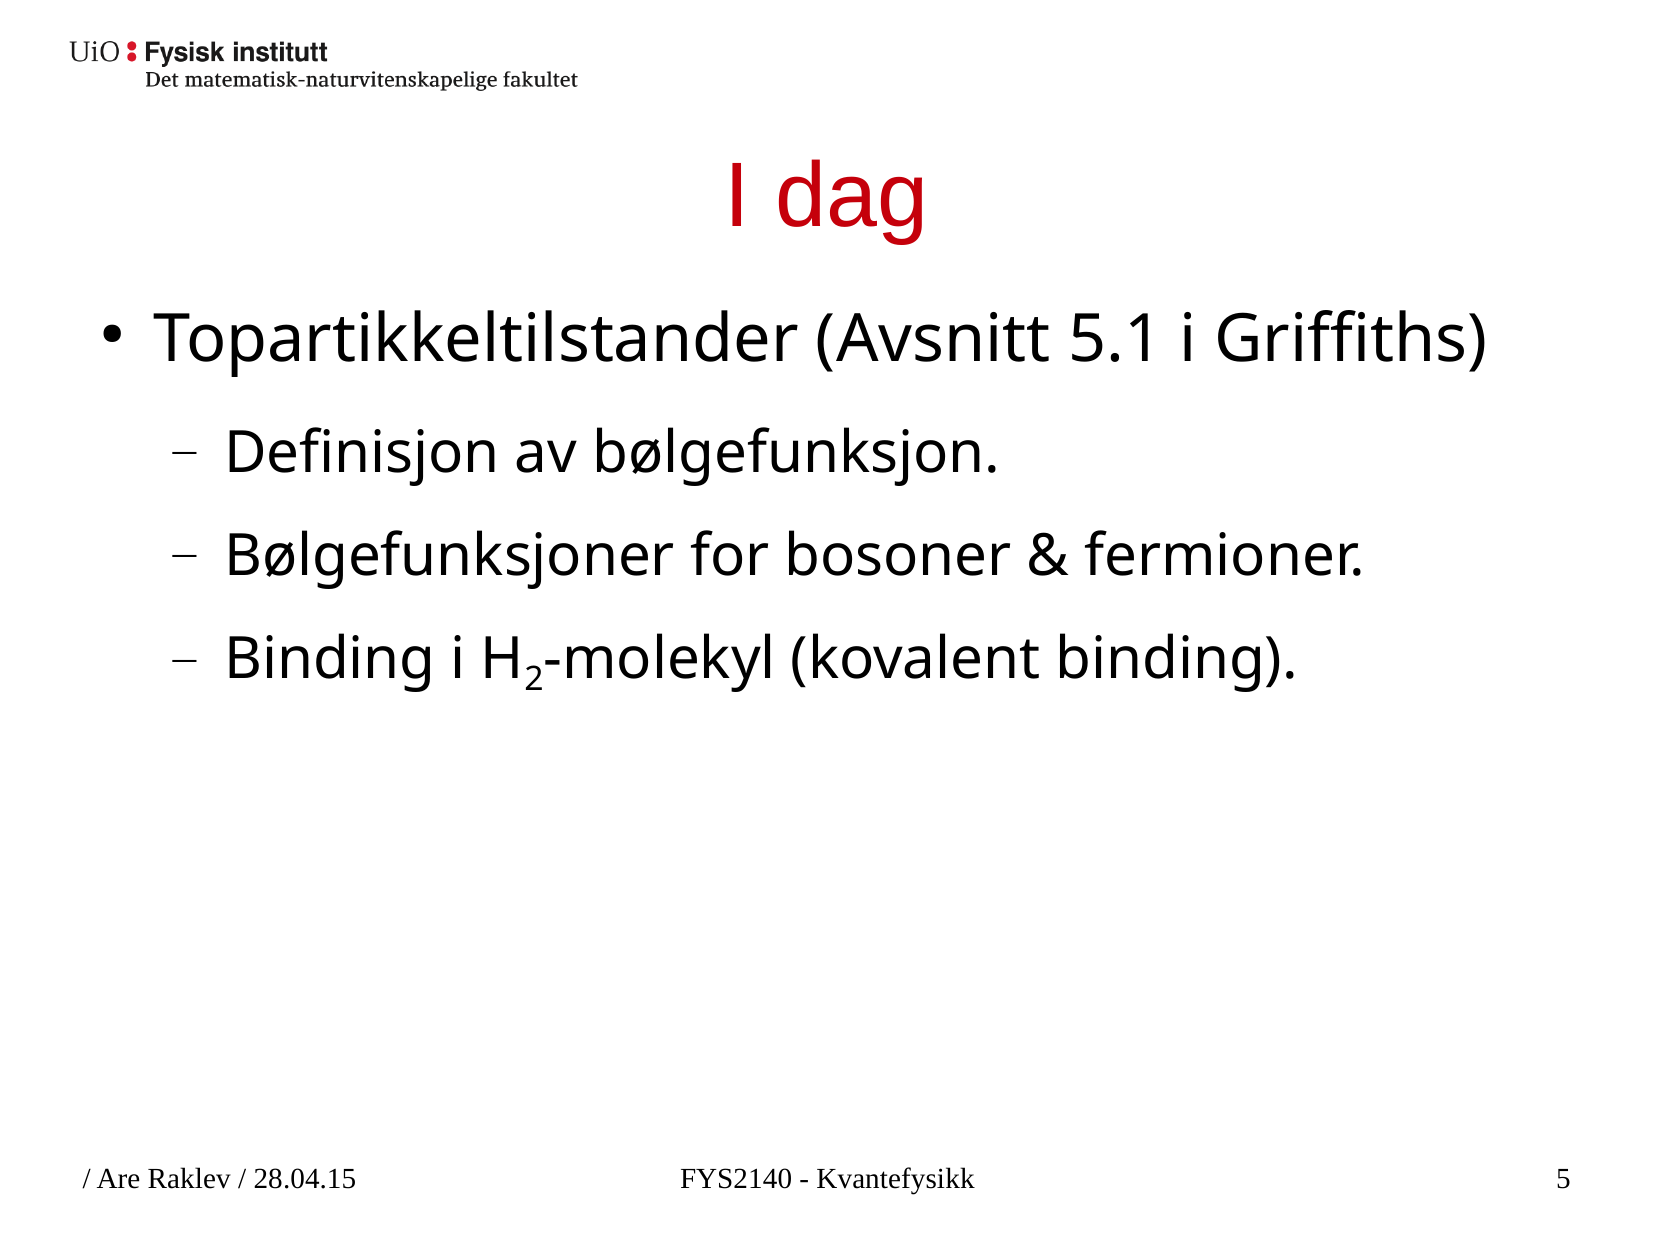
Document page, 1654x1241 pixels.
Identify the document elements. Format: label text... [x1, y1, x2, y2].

title I dag [82, 90, 1571, 290]
list Topartikkeltilstander (Avsnitt 5.1 i Griffiths) Definisjon av bølgefunksjon. Bølgefunksjoner for bosoner & fermioner. Binding i H2-molekyl (kovalent binding). [82, 290, 1613, 1094]
picture [68, 37, 581, 93]
